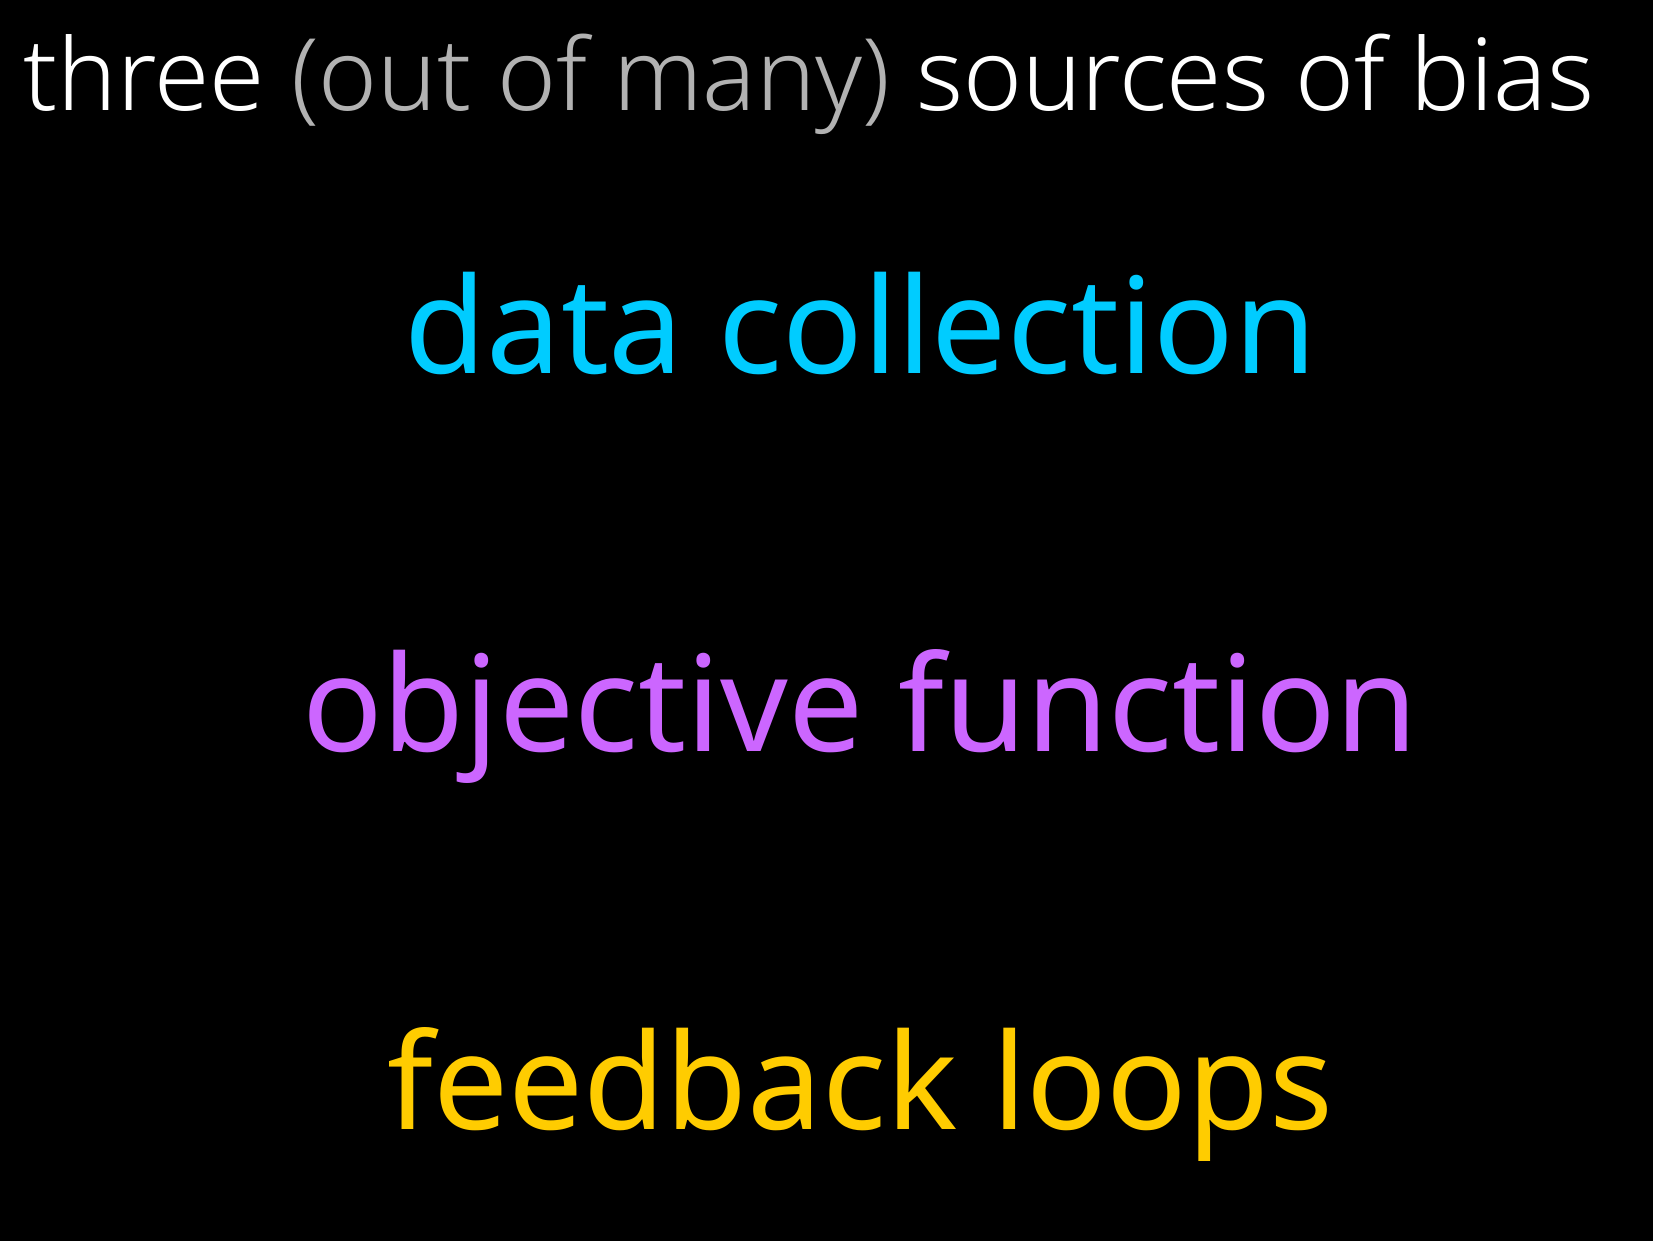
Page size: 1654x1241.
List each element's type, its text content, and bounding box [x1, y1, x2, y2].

list data collection objective function feedback loops [23, 231, 1627, 1223]
title three (out of many) sources of bias [23, 5, 1622, 139]
